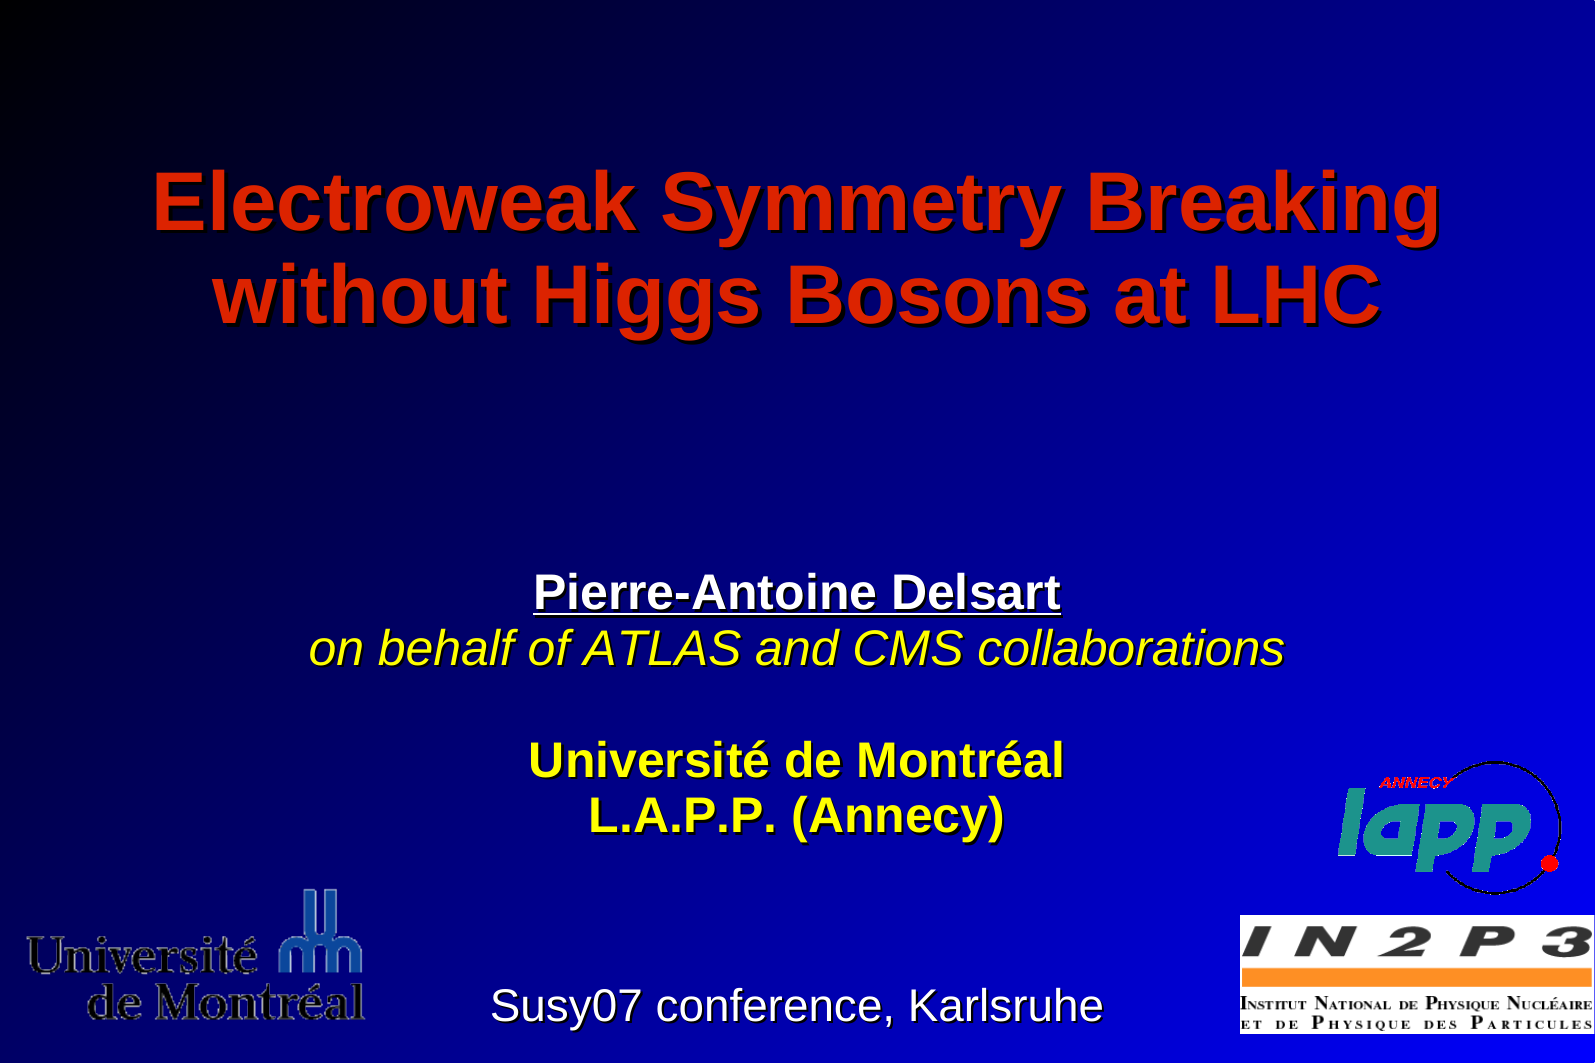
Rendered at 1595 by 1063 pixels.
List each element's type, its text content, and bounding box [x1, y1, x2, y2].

text_box Pierre-Antoine Delsart on behalf of ATLAS and CMS collaborations Université de Montréal L.A.P.P. (Annecy) [293, 557, 1301, 891]
picture [1332, 750, 1565, 910]
picture [1240, 915, 1595, 1034]
text_box Electroweak Symmetry Breaking without Higgs Bosons at LHC [29, 147, 1565, 377]
text_box Susy07 conference, Karlsruhe [475, 972, 1120, 1044]
picture [13, 880, 384, 1034]
